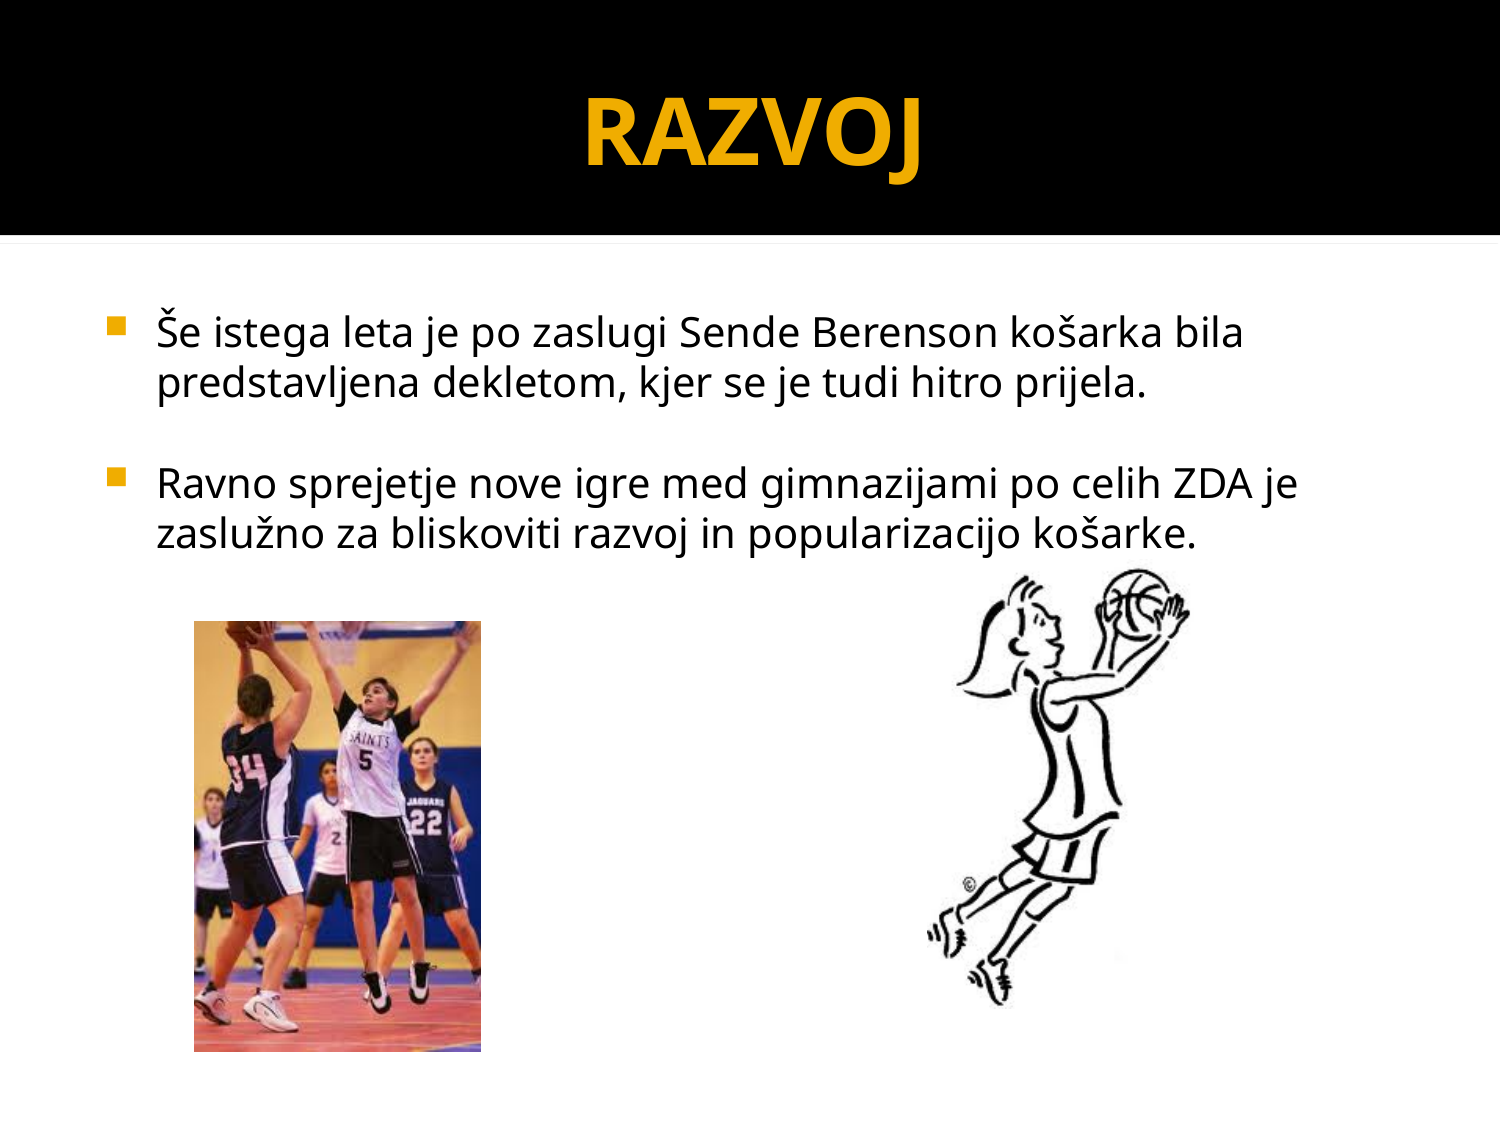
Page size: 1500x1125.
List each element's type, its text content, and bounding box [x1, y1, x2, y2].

picture [927, 559, 1201, 1009]
title RAZVOJ [75, 25, 1425, 231]
picture [194, 621, 481, 1052]
list Še istega leta je po zaslugi Sende Berenson košarka bila predstavljena dekletom, kjer se je tudi hitro prijela. Ravno sprejetje nove igre med gimnazijami po celih ZDA je zaslužno za bliskoviti razvoj in popularizacijo košarke. [75, 291, 1425, 1050]
